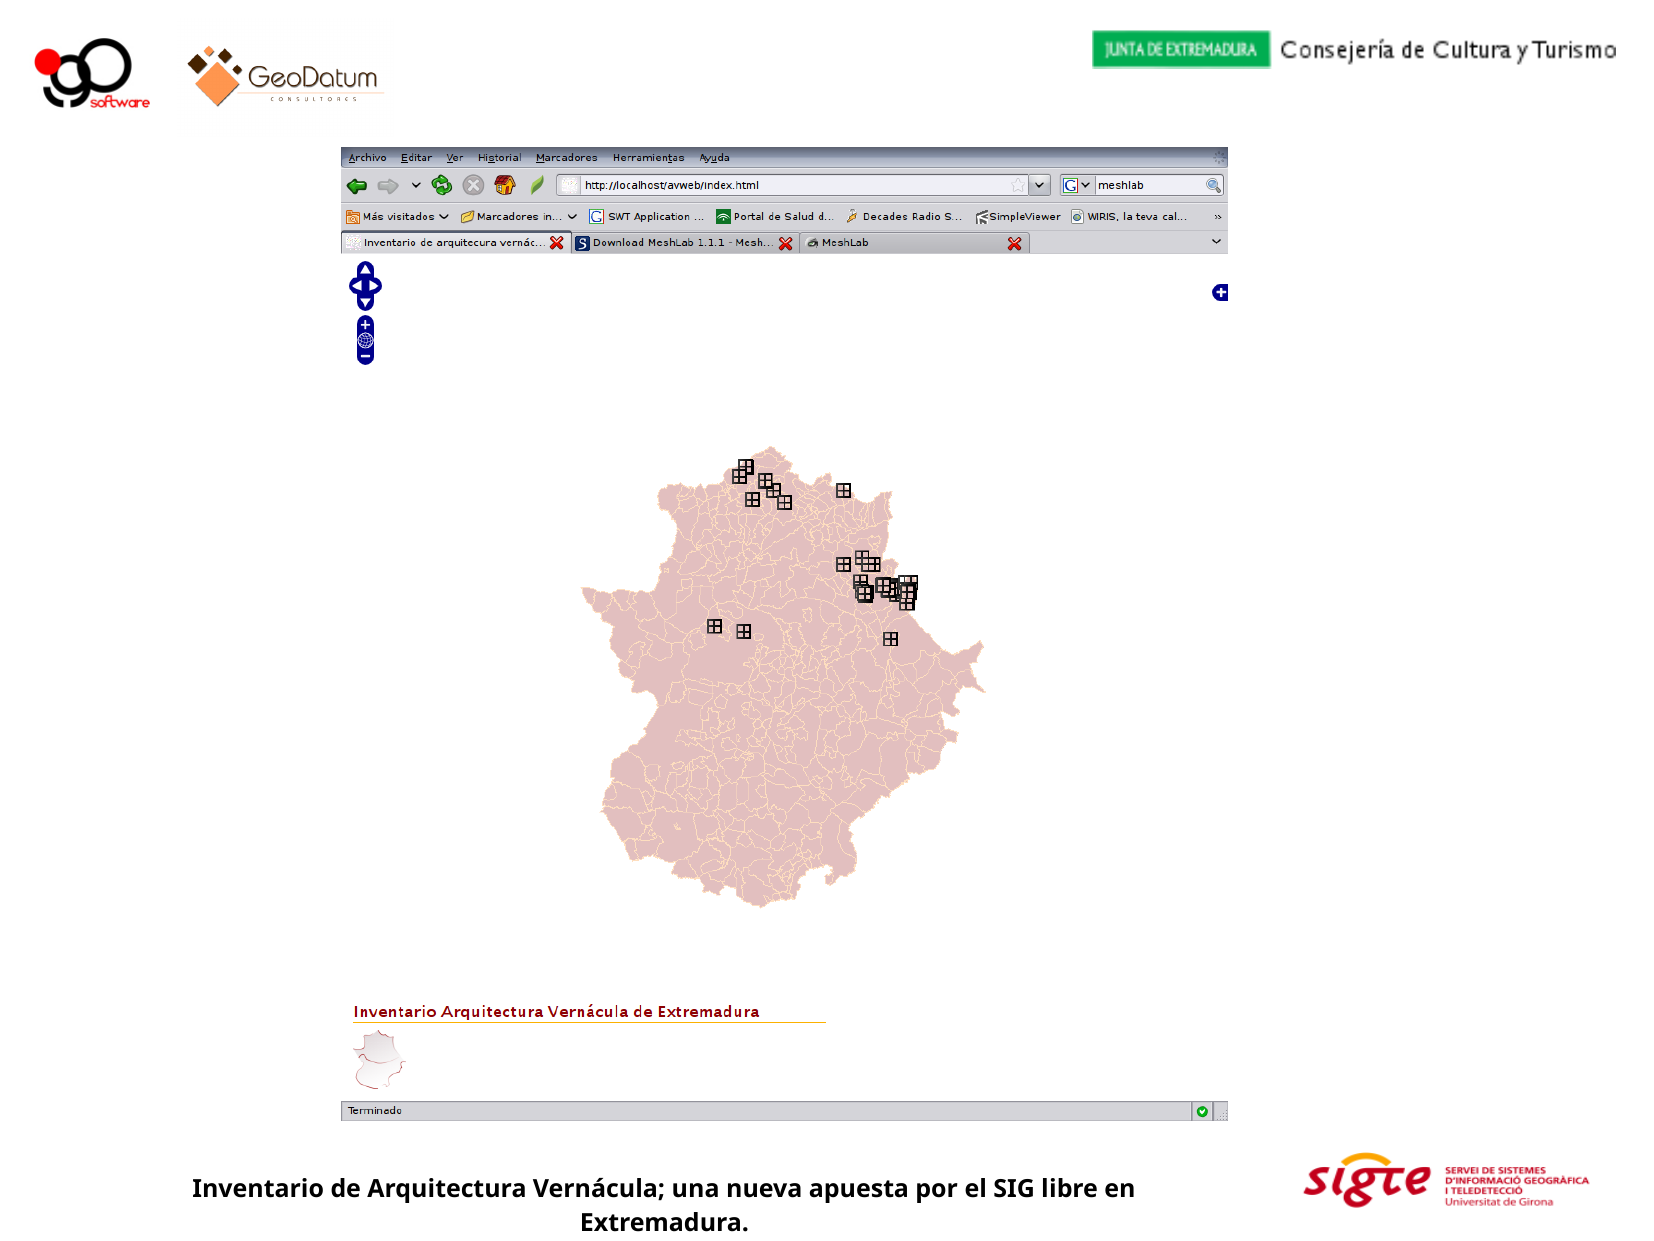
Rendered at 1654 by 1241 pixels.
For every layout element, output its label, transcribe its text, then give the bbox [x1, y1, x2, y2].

text_box Inventario de Arquitectura Vernácula; una nueva apuesta por el SIG libre en Extremadura. [0, 1162, 1287, 1211]
picture [1092, 29, 1616, 70]
picture [177, 18, 394, 137]
picture [341, 147, 1228, 1121]
picture [1299, 1151, 1592, 1211]
picture [29, 30, 155, 119]
